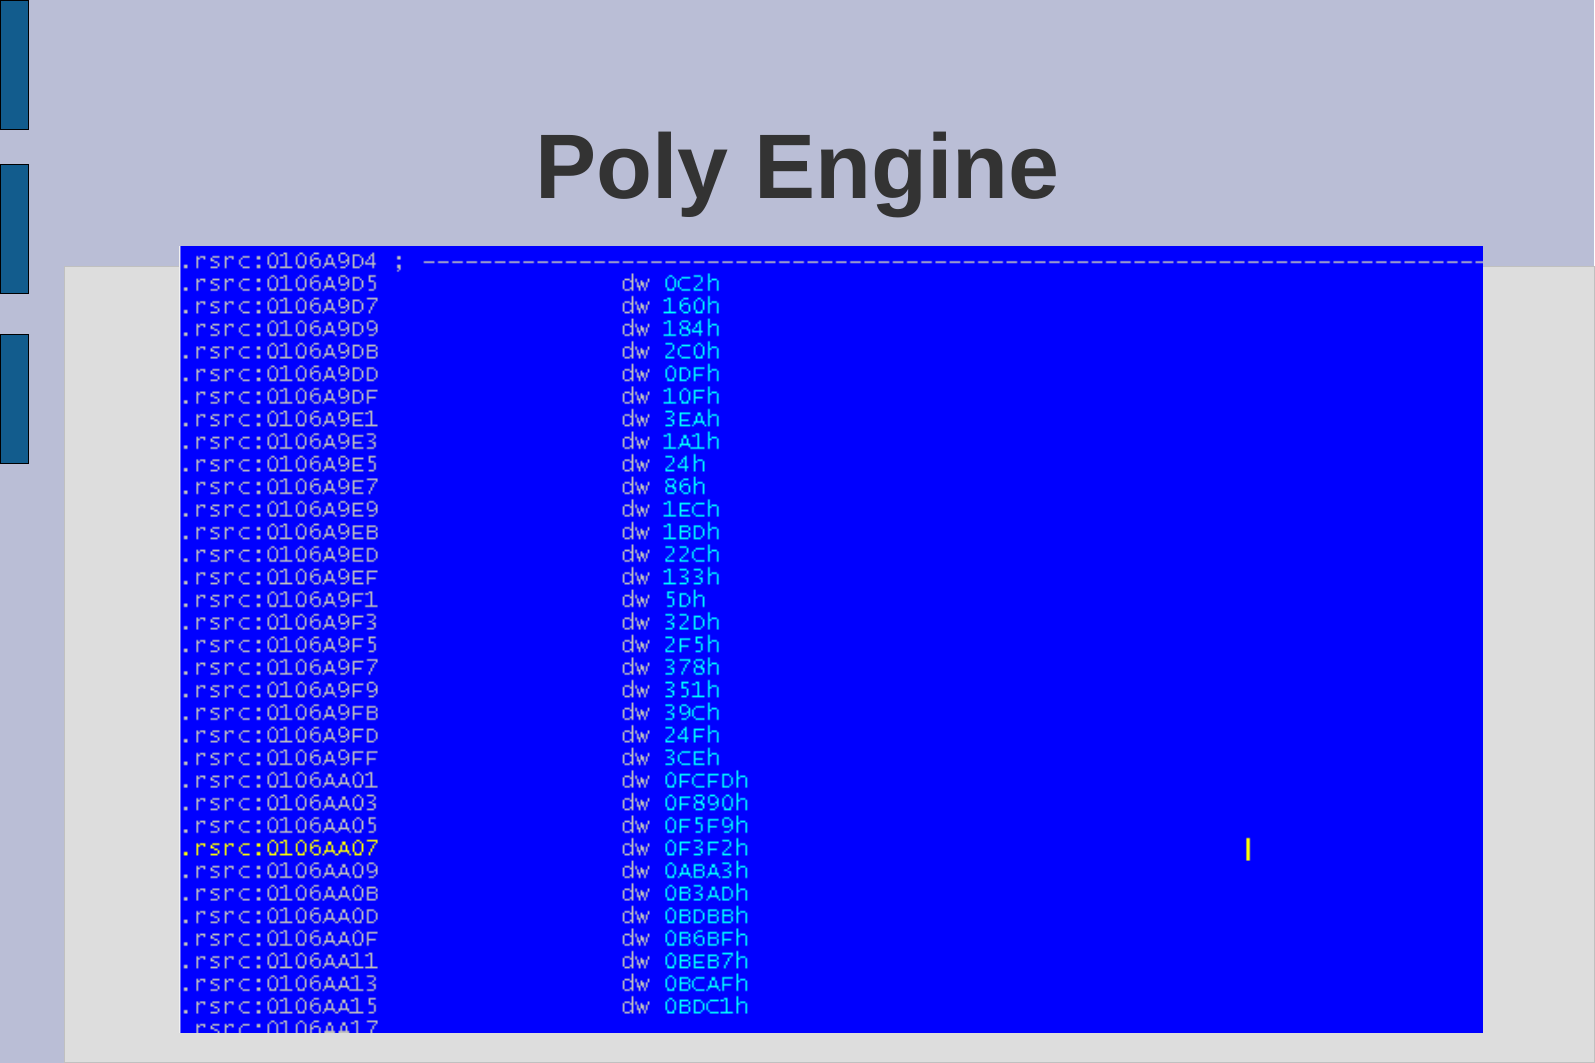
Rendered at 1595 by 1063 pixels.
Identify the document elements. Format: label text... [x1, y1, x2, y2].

title Poly Engine [117, 78, 1479, 256]
picture [179, 246, 1483, 1033]
